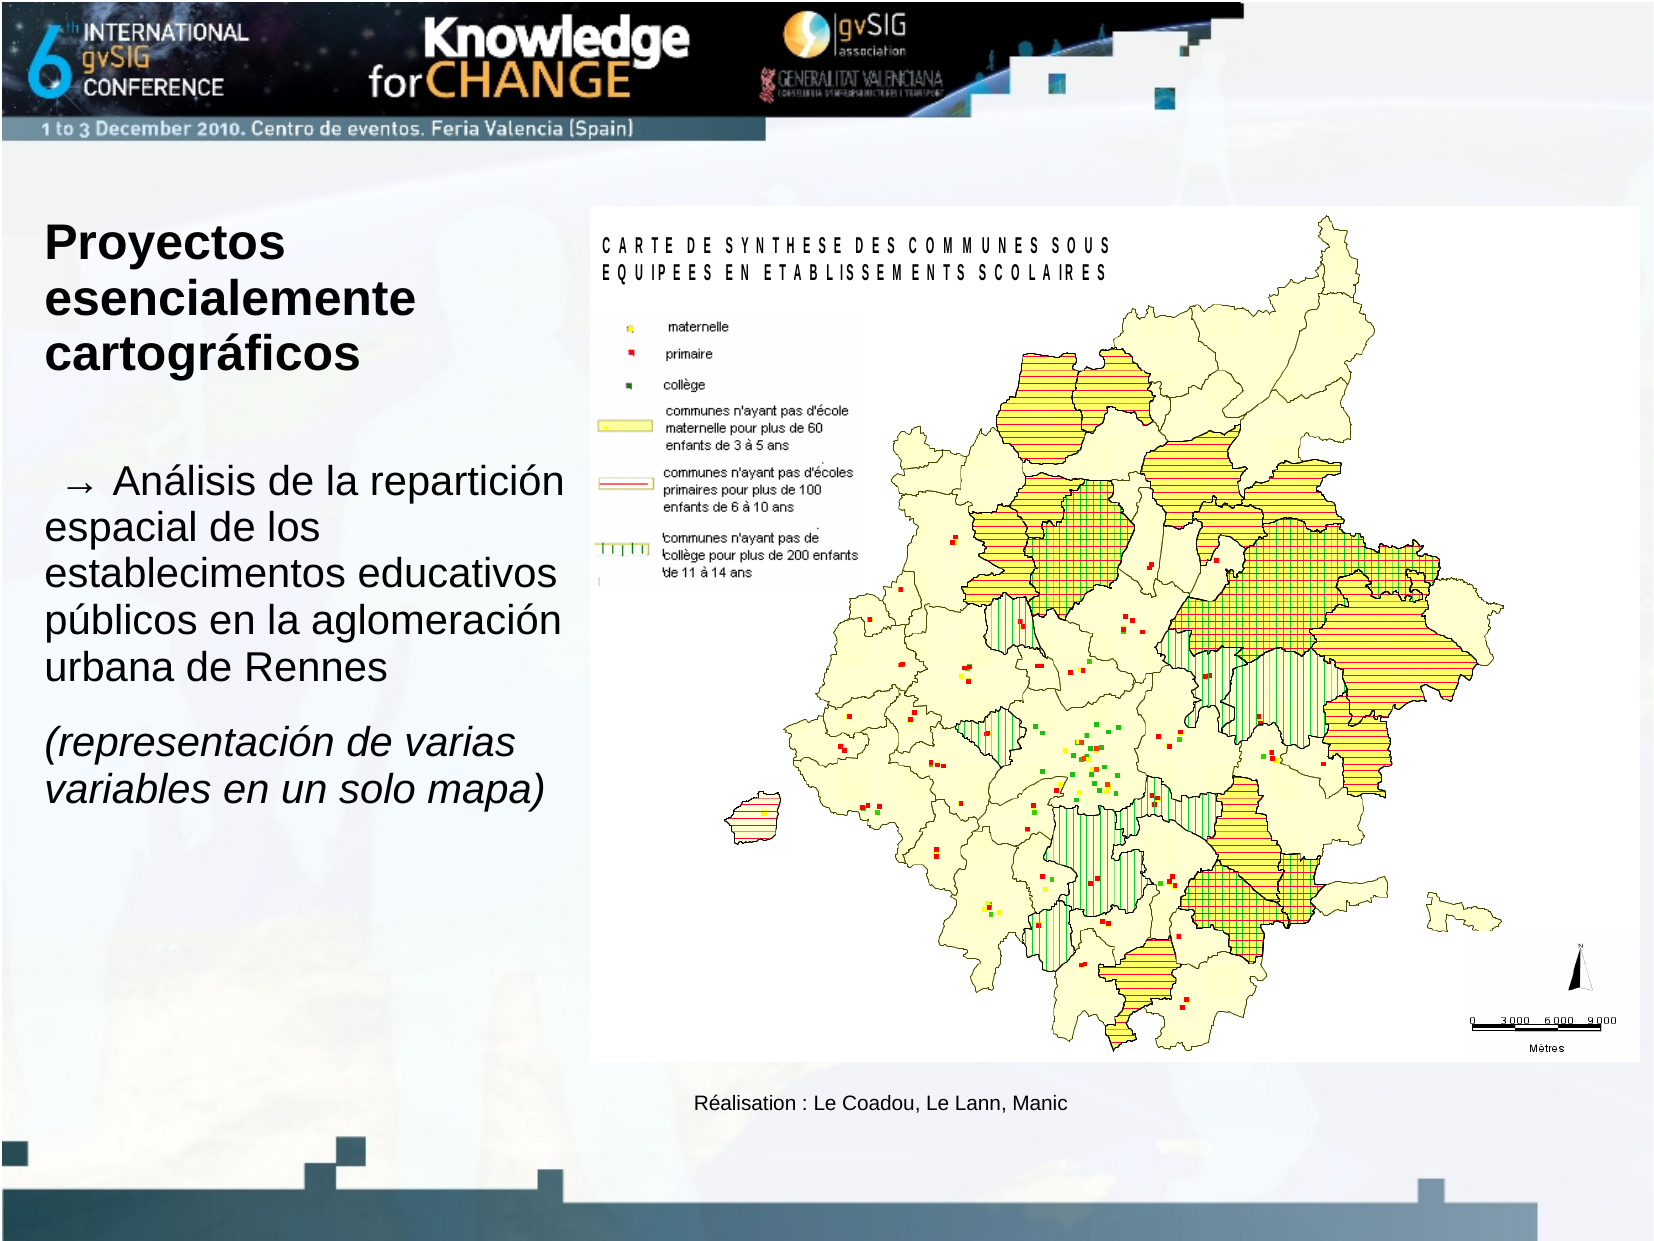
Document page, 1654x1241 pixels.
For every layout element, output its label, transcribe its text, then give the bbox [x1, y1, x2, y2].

picture [2, 2, 1654, 1241]
text_box Réalisation : Le Coadou, Le Lann, Manic [679, 1084, 1083, 1123]
text_box Proyectos esencialemente cartográficos → Análisis de la repartición espacial de los establecimentos educativos públicos en la aglomeración urbana de Rennes (representación de varias variables en un solo mapa) [29, 206, 591, 1034]
